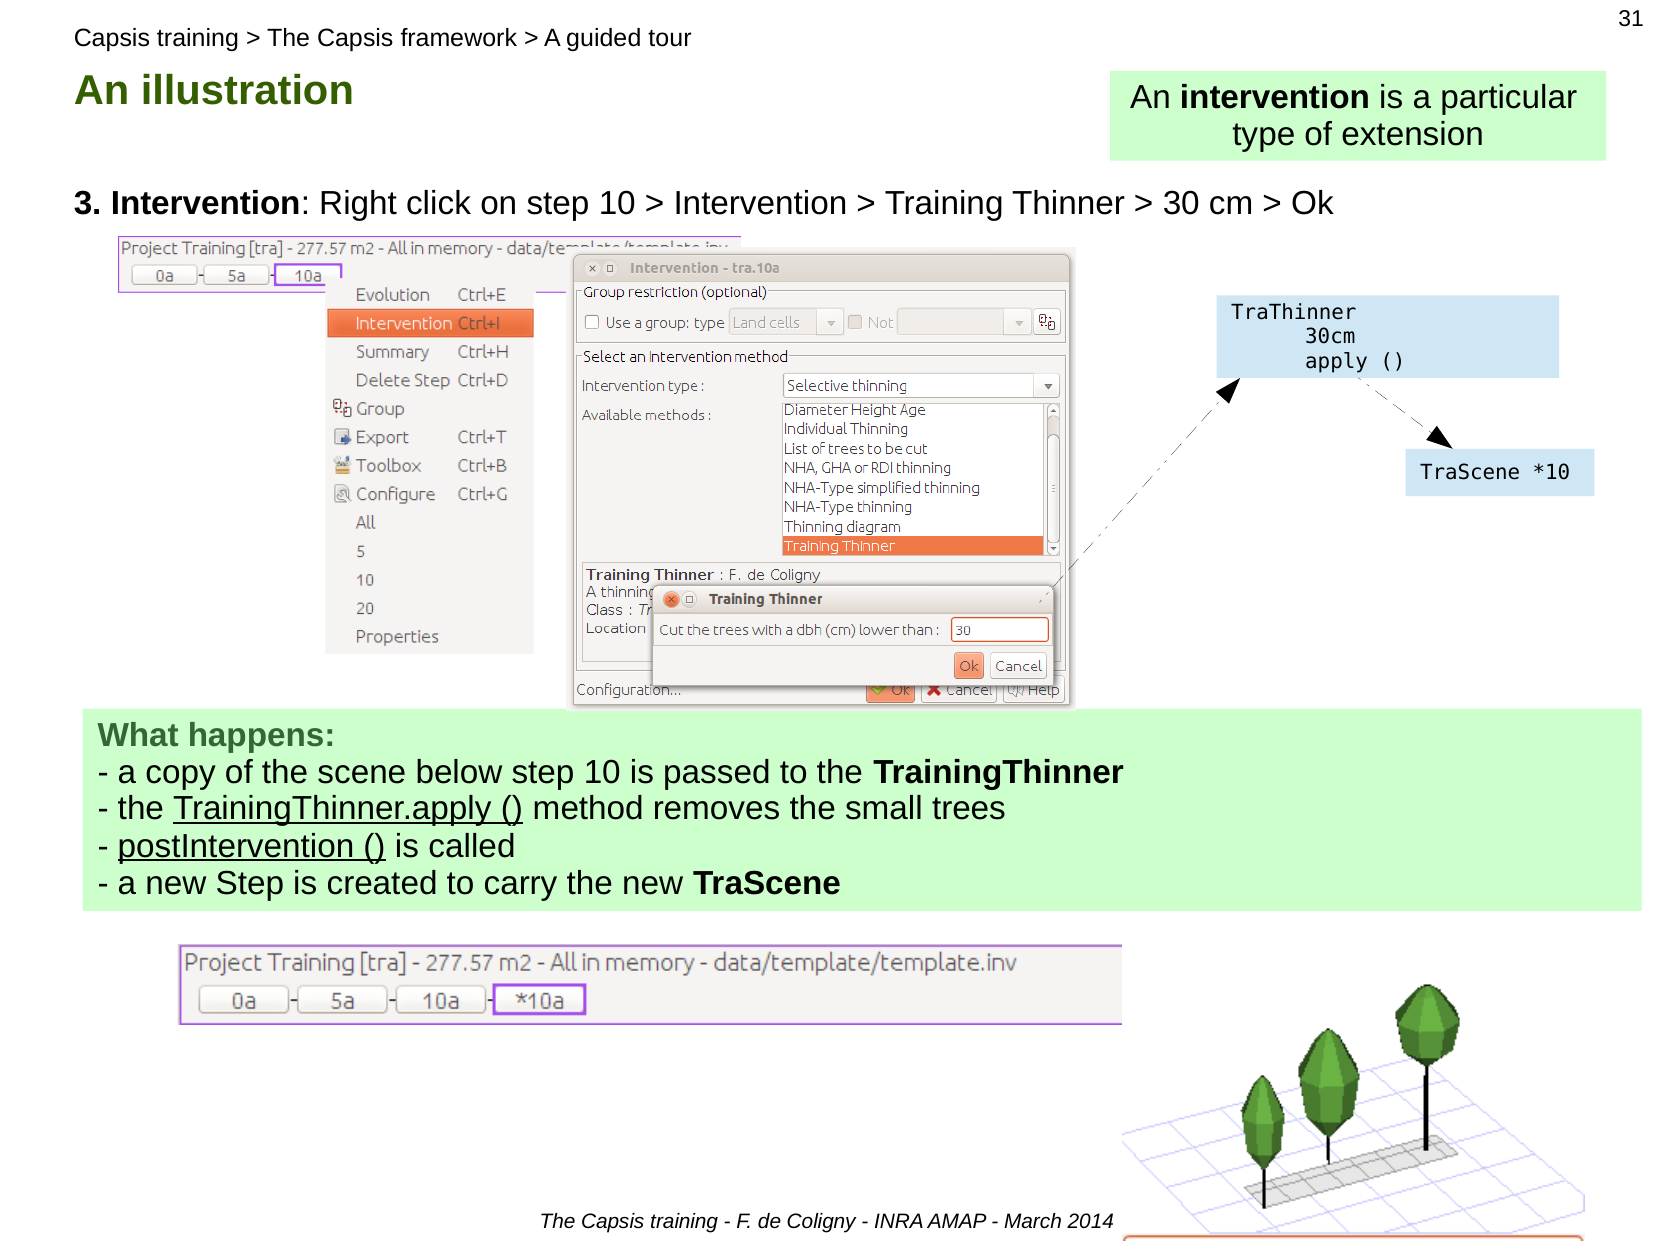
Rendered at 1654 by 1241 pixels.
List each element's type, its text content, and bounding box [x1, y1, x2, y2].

text_box 3. Intervention: Right click on step 10 > Intervention > Training Thinner > 30 cm > Ok [59, 177, 1406, 230]
text_box TraScene *10 [1405, 448, 1595, 497]
text_box An intervention is a particular type of extension [1110, 70, 1607, 161]
text_box The Capsis training - F. de Coligny - INRA AMAP - March 2014 [0, 1201, 1654, 1241]
text_box What happens: - a copy of the scene below step 10 is passed to the TrainingThinner - the TrainingThinner.apply () method removes the small trees - postIntervention () is called - a new Step is created to carry the new TraScene [82, 708, 1642, 911]
text_box An illustration [59, 59, 1016, 121]
text_box Capsis training > The Capsis framework > A guided tour [59, 16, 1004, 59]
picture [118, 236, 1076, 711]
picture [177, 944, 1585, 1201]
text_box TraThinner 30cm apply () [1216, 295, 1560, 378]
